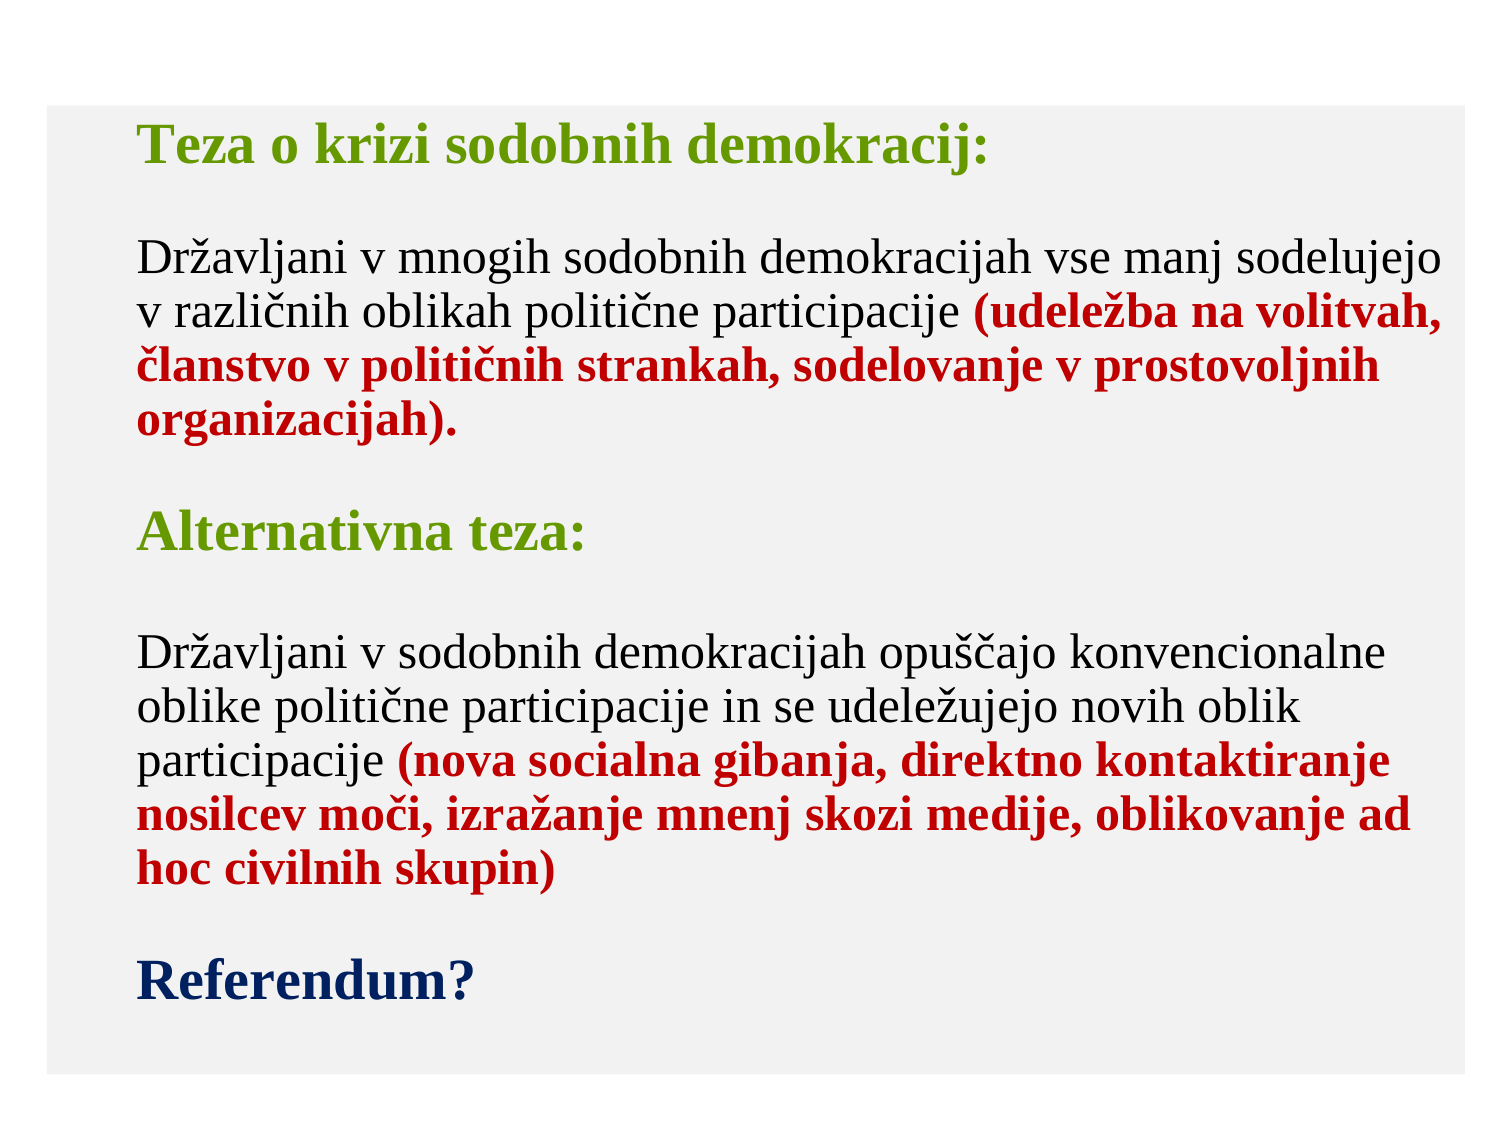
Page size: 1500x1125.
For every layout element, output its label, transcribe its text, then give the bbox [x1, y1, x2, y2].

text_box Teza o krizi sodobnih demokracij: Državljani v mnogih sodobnih demokracijah vse manj sodelujejo v različnih oblikah politične participacije (udeležba na volitvah, članstvo v političnih strankah, sodelovanje v prostovoljnih organizacijah). Alternativna teza: Državljani v sodobnih demokracijah opuščajo konvencionalne oblike politične participacije in se udeležujejo novih oblik participacije (nova socialna gibanja, direktno kontaktiranje nosilcev moči, izražanje mnenj skozi medije, oblikovanje ad hoc civilnih skupin) Referendum? [46, 105, 1465, 1075]
